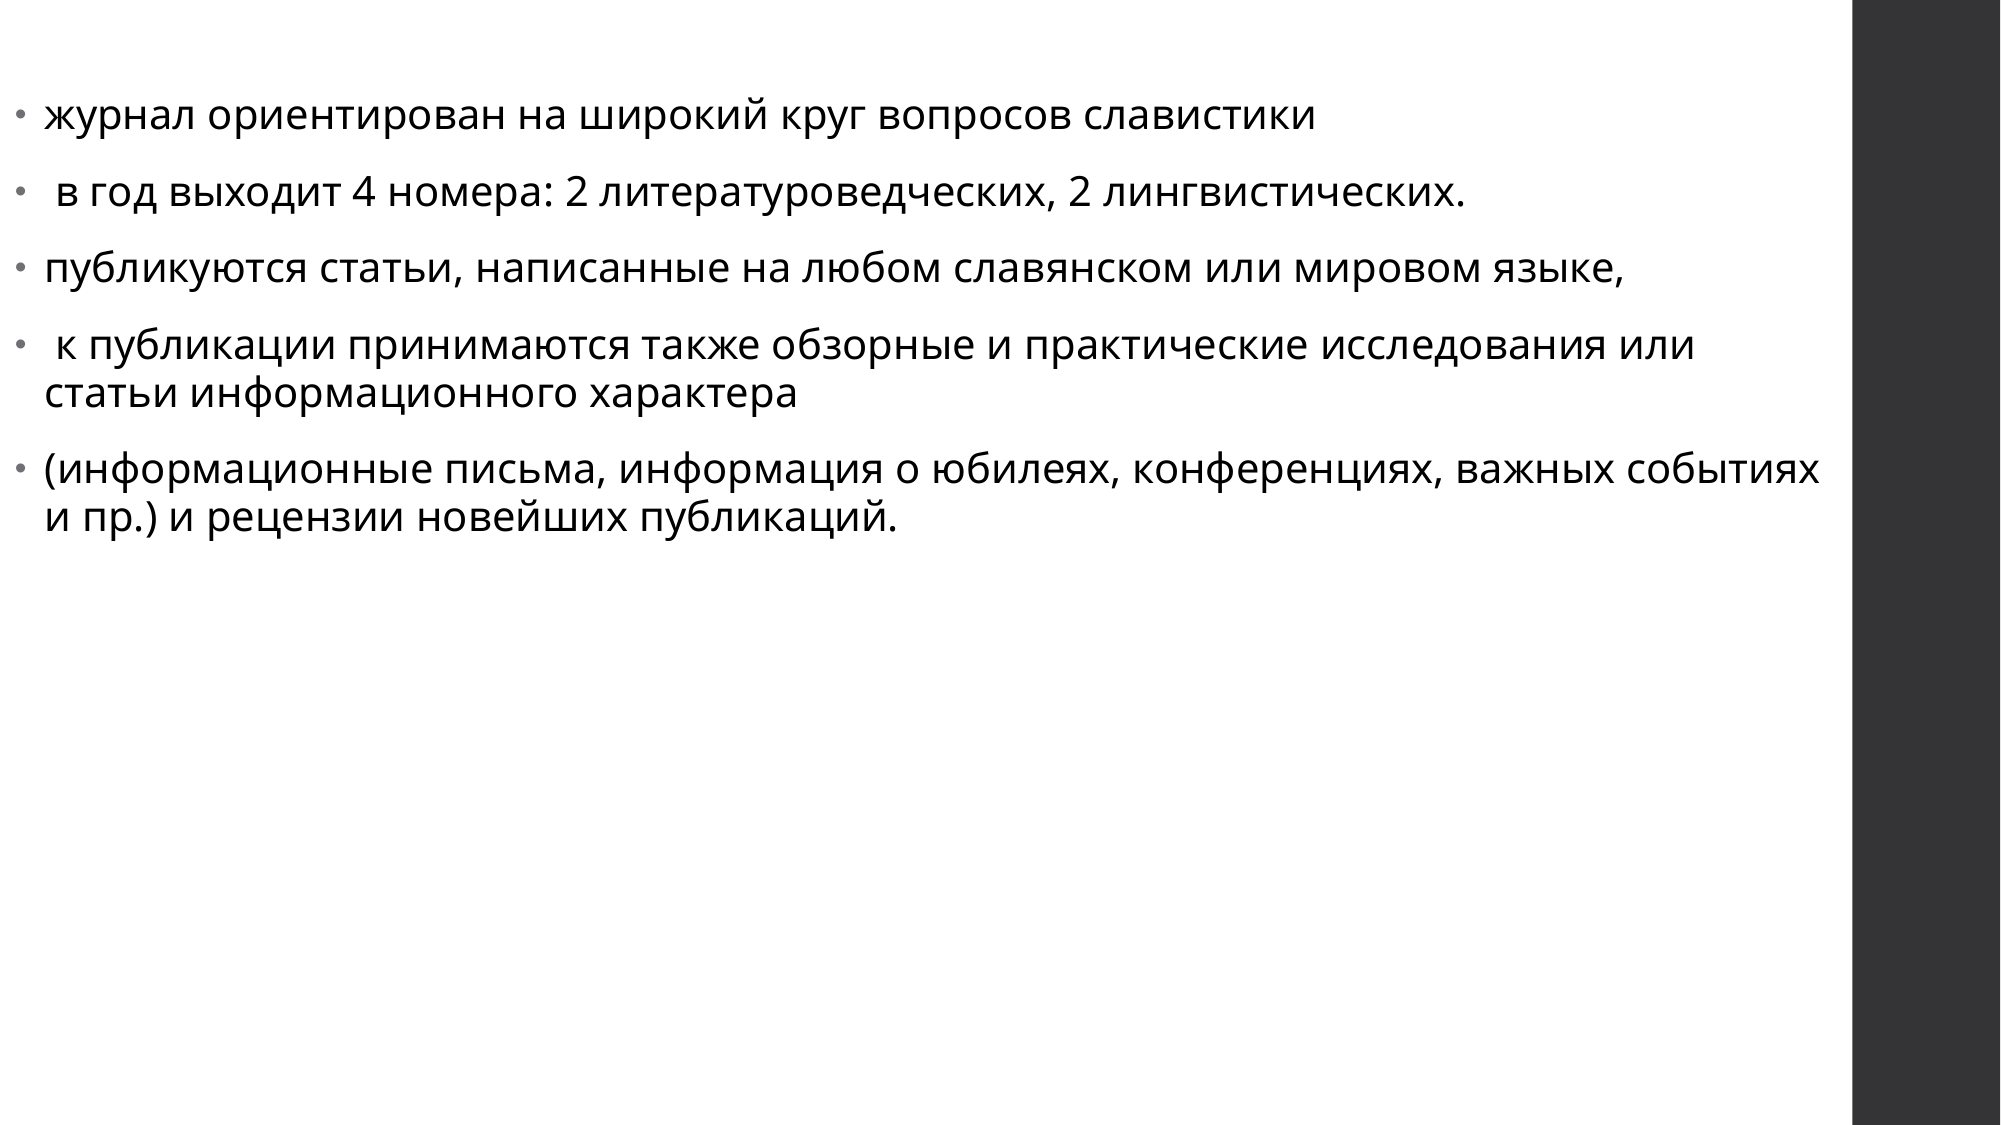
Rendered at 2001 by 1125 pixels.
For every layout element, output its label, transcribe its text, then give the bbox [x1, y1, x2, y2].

list журнал ориентирован на широкий круг вопросов славистики в год выходит 4 номера: 2 литературоведческих, 2 лингвистических. публикуются статьи, написанные на любом славянском или мировом языке, к публикации принимаются также обзорные и практические исследования или статьи информационного характера (информационные письма, информация о юбилеях, конференциях, важных событиях и пр.) и рецензии новейших публикаций. [0, 84, 1854, 1125]
